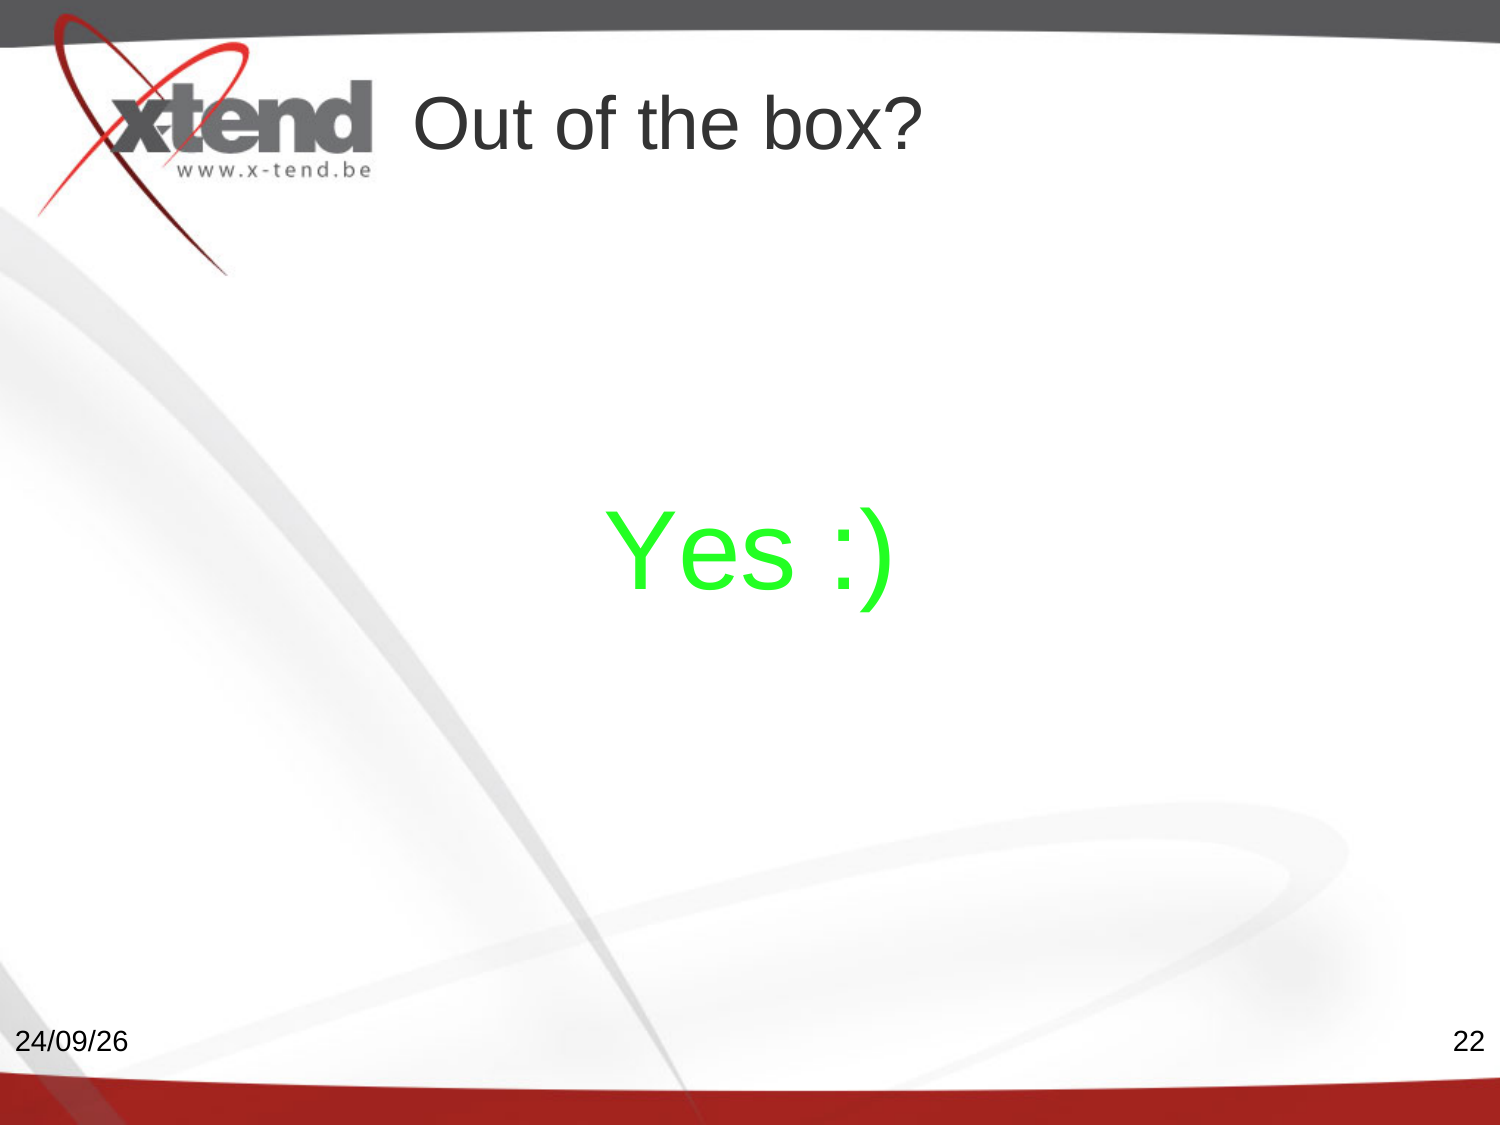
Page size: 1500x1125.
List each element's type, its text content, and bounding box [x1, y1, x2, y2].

picture [0, 0, 1500, 1125]
title Out of the box? [412, 29, 1477, 218]
list Yes :) [37, 487, 1463, 751]
